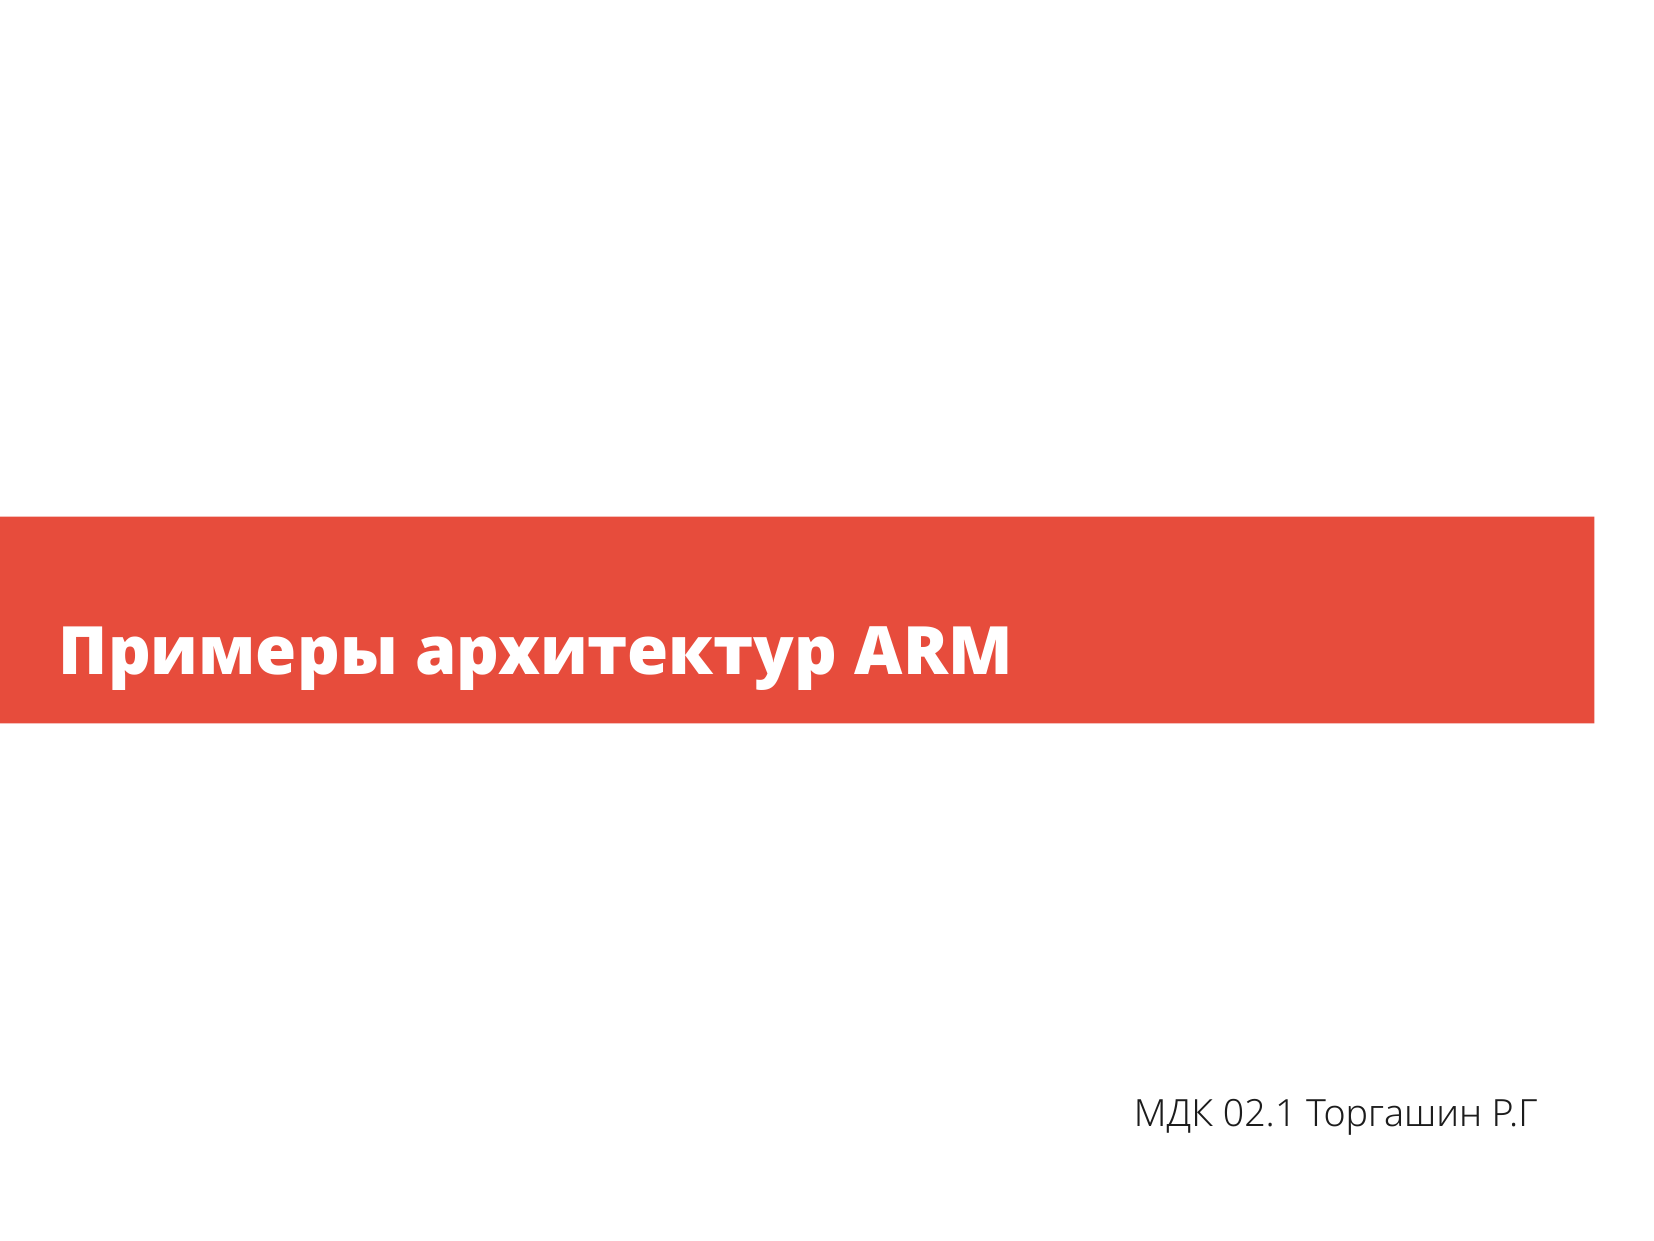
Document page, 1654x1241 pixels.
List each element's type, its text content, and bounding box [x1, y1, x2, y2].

subtitle МДК 02.1 Торгашин Р.Г [1133, 1086, 1595, 1182]
title Примеры архитектур ARM [59, 546, 1595, 694]
